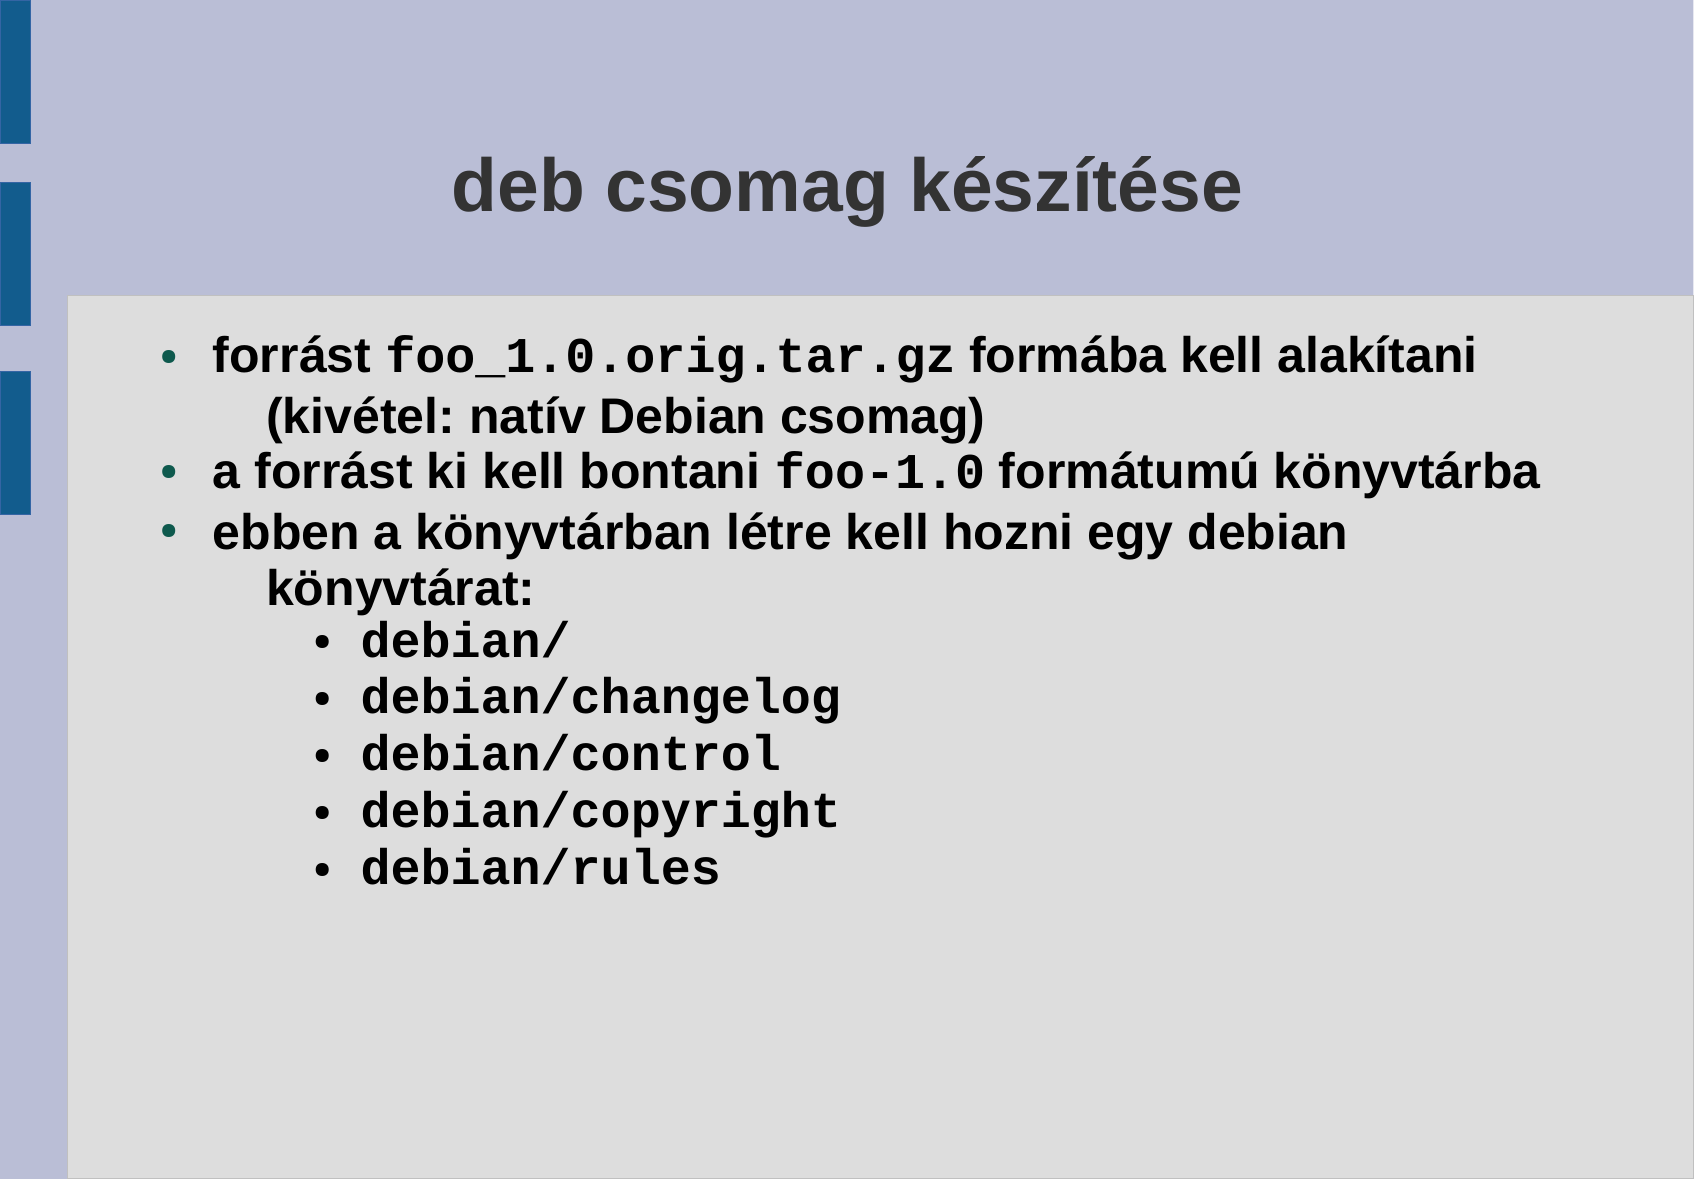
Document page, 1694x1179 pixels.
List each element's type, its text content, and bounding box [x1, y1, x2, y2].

list forrást foo_1.0.orig.tar.gz formába kell alakítani (kivétel: natív Debian csomag) a forrást ki kell bontani foo-1.0 formátumú könyvtárba ebben a könyvtárban létre kell hozni egy debian könyvtárat: debian/ debian/changelog debian/control debian/copyright debian/rules [124, 327, 1571, 1071]
title deb csomag készítése [124, 86, 1571, 284]
